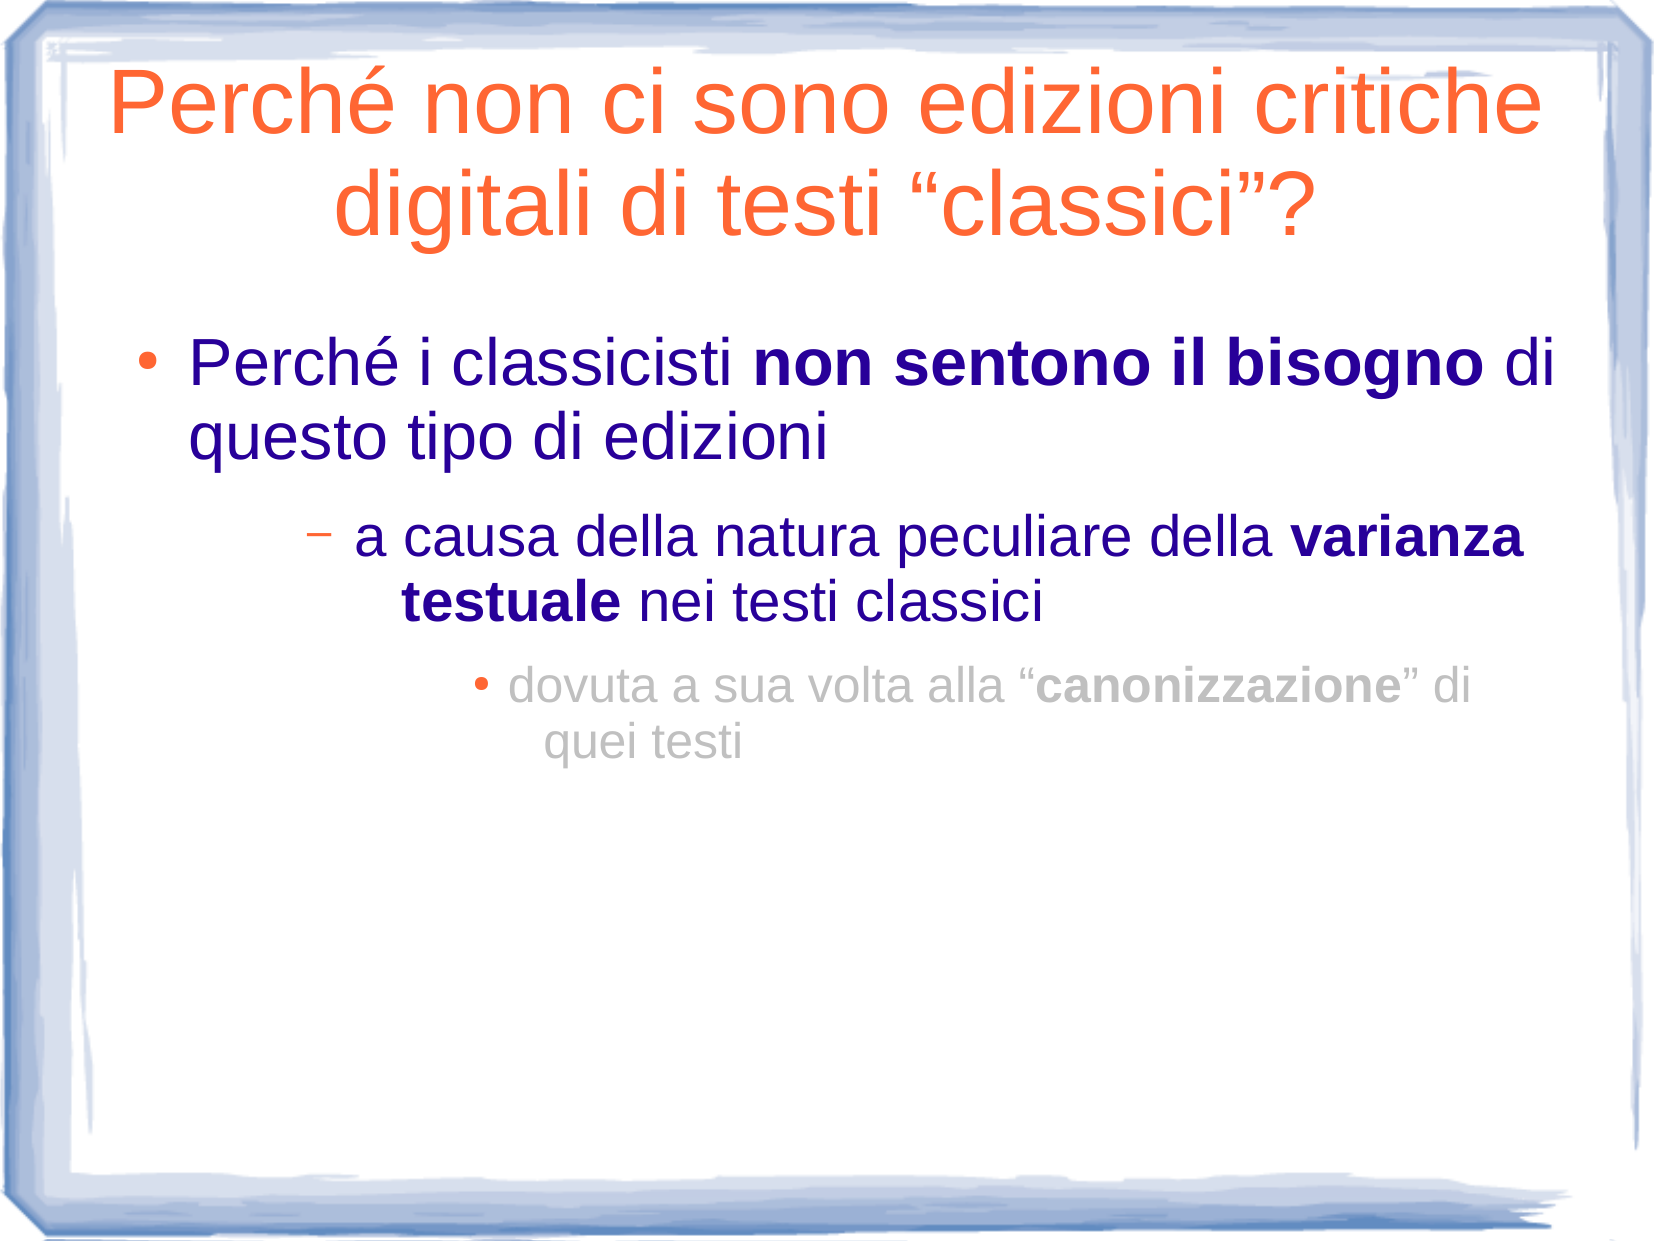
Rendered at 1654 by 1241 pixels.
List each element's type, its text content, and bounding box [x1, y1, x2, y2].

title Perché non ci sono edizioni critiche digitali di testi “classici”? [82, 49, 1571, 257]
picture [0, 0, 1654, 1241]
list Perché i classicisti non sentono il bisogno di questo tipo di edizioni a causa della natura peculiare della varianza testuale nei testi classici dovuta a sua volta alla “canonizzazione” di quei testi [118, 324, 1571, 1045]
